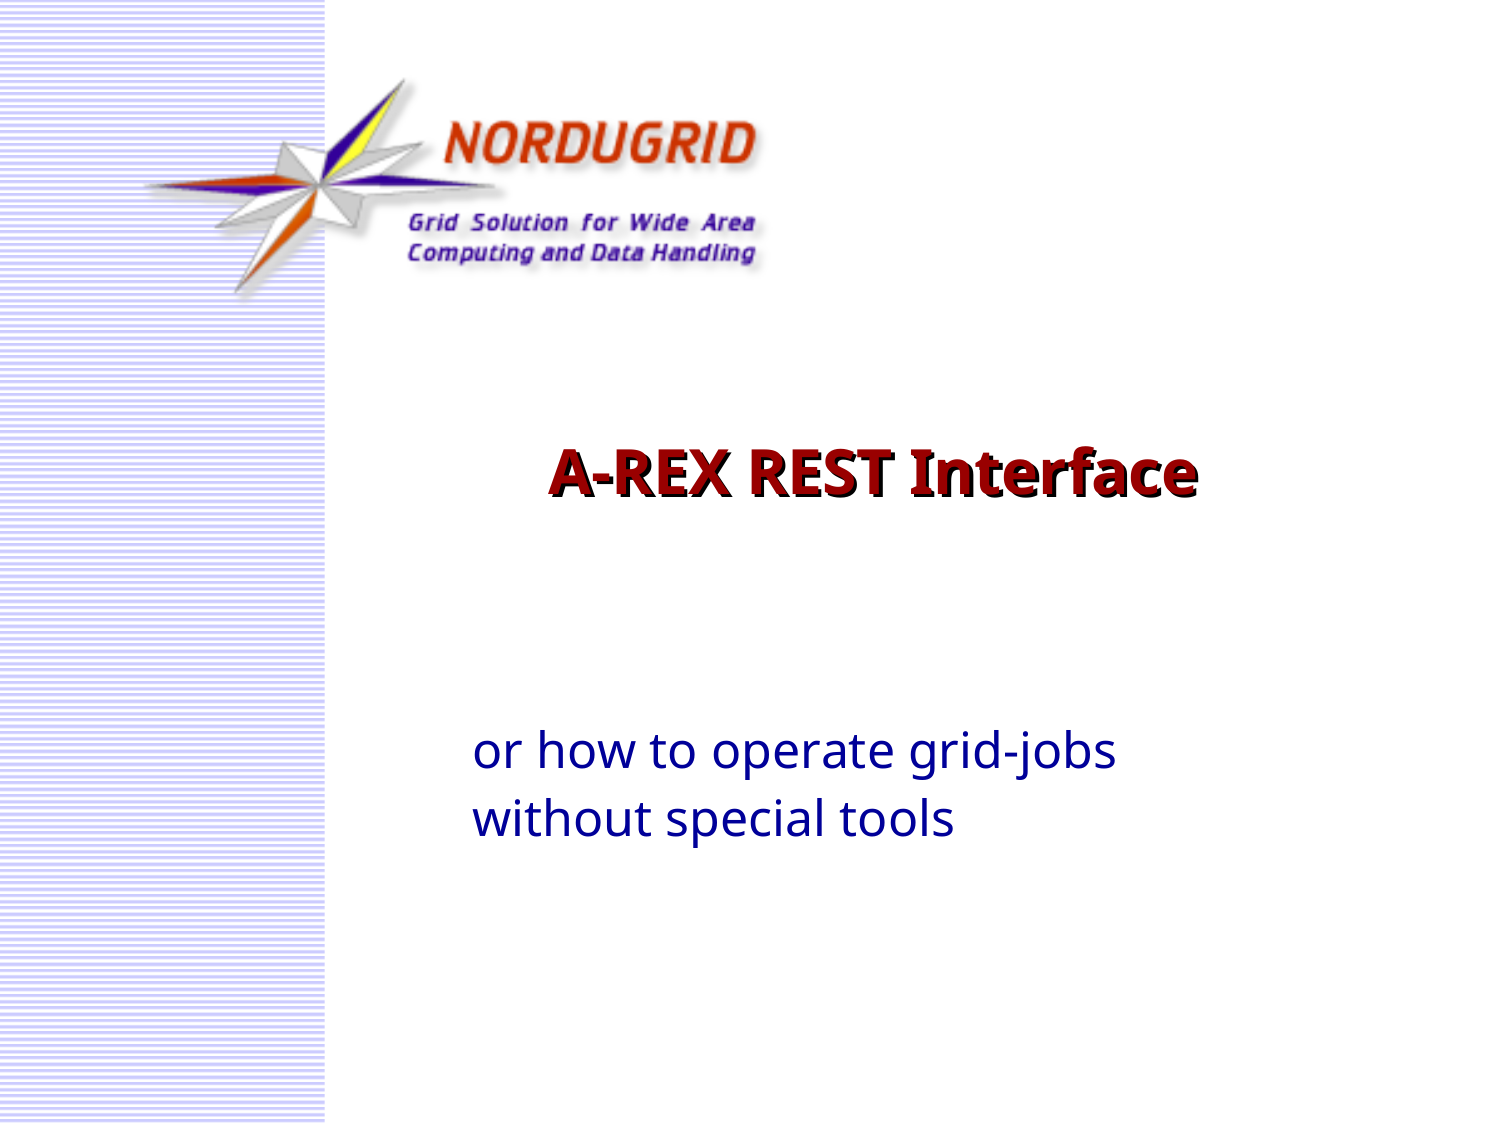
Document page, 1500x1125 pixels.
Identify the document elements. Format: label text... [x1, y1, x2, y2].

picture [0, 0, 774, 1125]
subtitle or how to operate grid-jobs without special tools [472, 649, 1300, 918]
title A-REX REST Interface [360, 349, 1388, 591]
